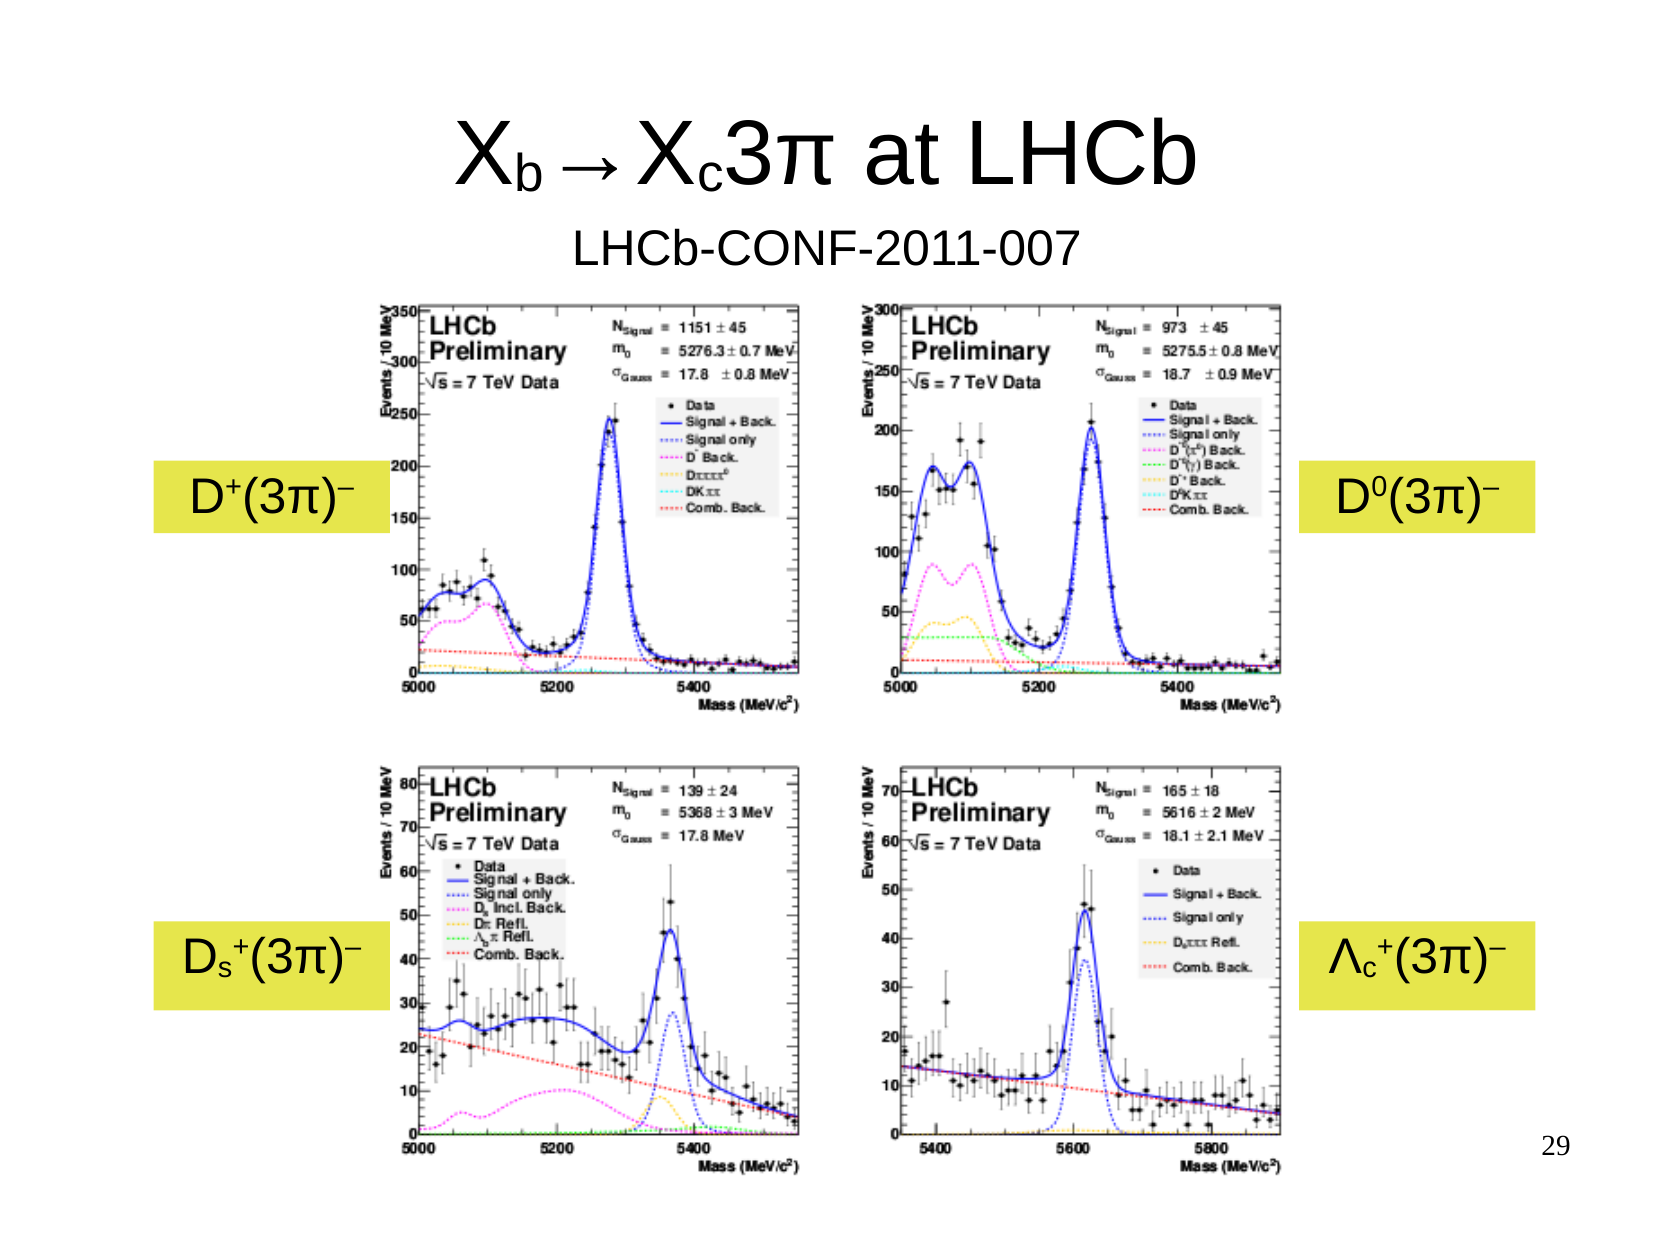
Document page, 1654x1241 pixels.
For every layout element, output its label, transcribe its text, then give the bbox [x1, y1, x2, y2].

text_box Λc+(3π)– [1299, 921, 1536, 1011]
text_box D0(3π)– [1299, 460, 1536, 534]
text_box Ds+(3π)– [153, 921, 390, 1011]
picture [343, 281, 1312, 1195]
text_box LHCb-CONF-2011-007 [501, 212, 1152, 284]
text_box D+(3π)– [153, 460, 390, 534]
title Xb→Xc3π at LHCb [82, 56, 1571, 250]
